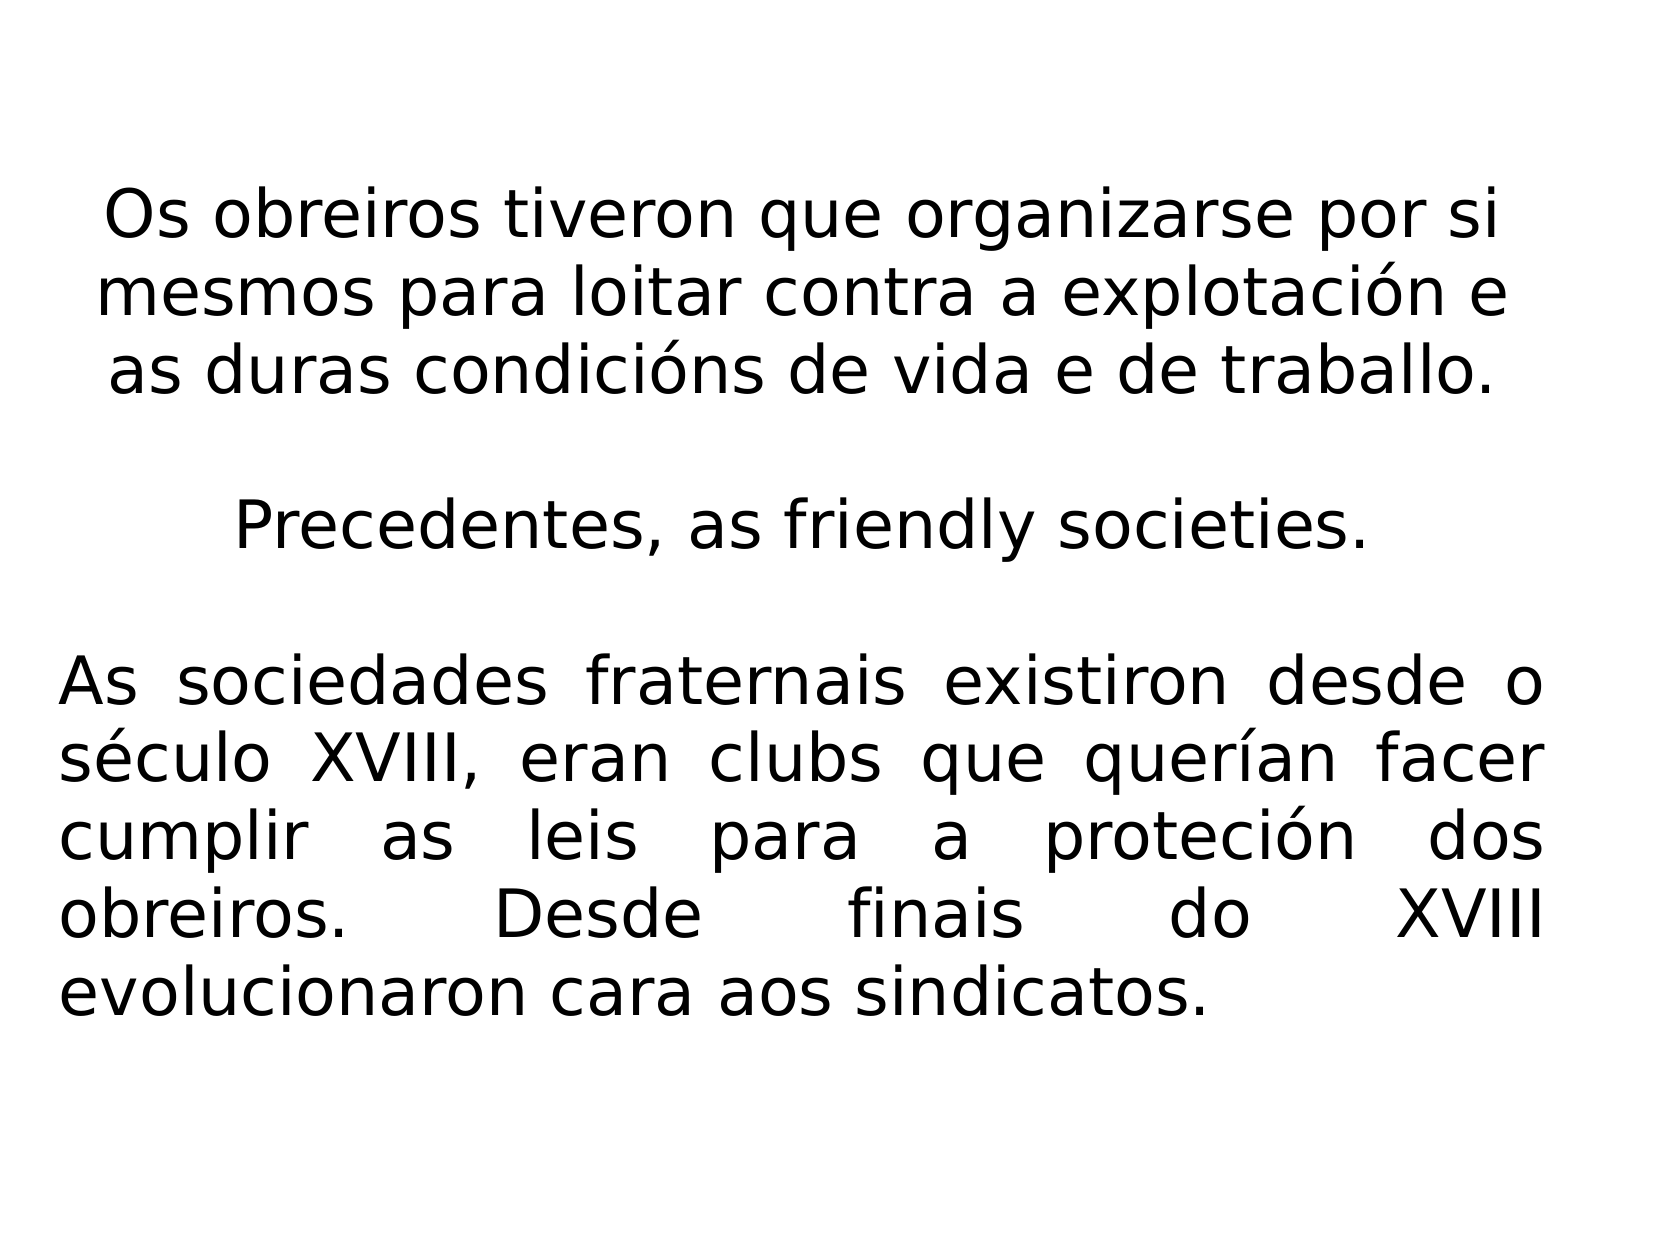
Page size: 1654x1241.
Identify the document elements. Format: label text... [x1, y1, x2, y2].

subtitle Os obreiros tiveron que organizarse por si mesmos para loitar contra a explotación e as duras condicións de vida e de traballo. Precedentes, as friendly societies. As sociedades fraternais existiron desde o século XVIII, eran clubs que querían facer cumplir as leis para a proteción dos obreiros. Desde finais do XVIII evolucionaron cara aos sindicatos. [59, 175, 1548, 1032]
